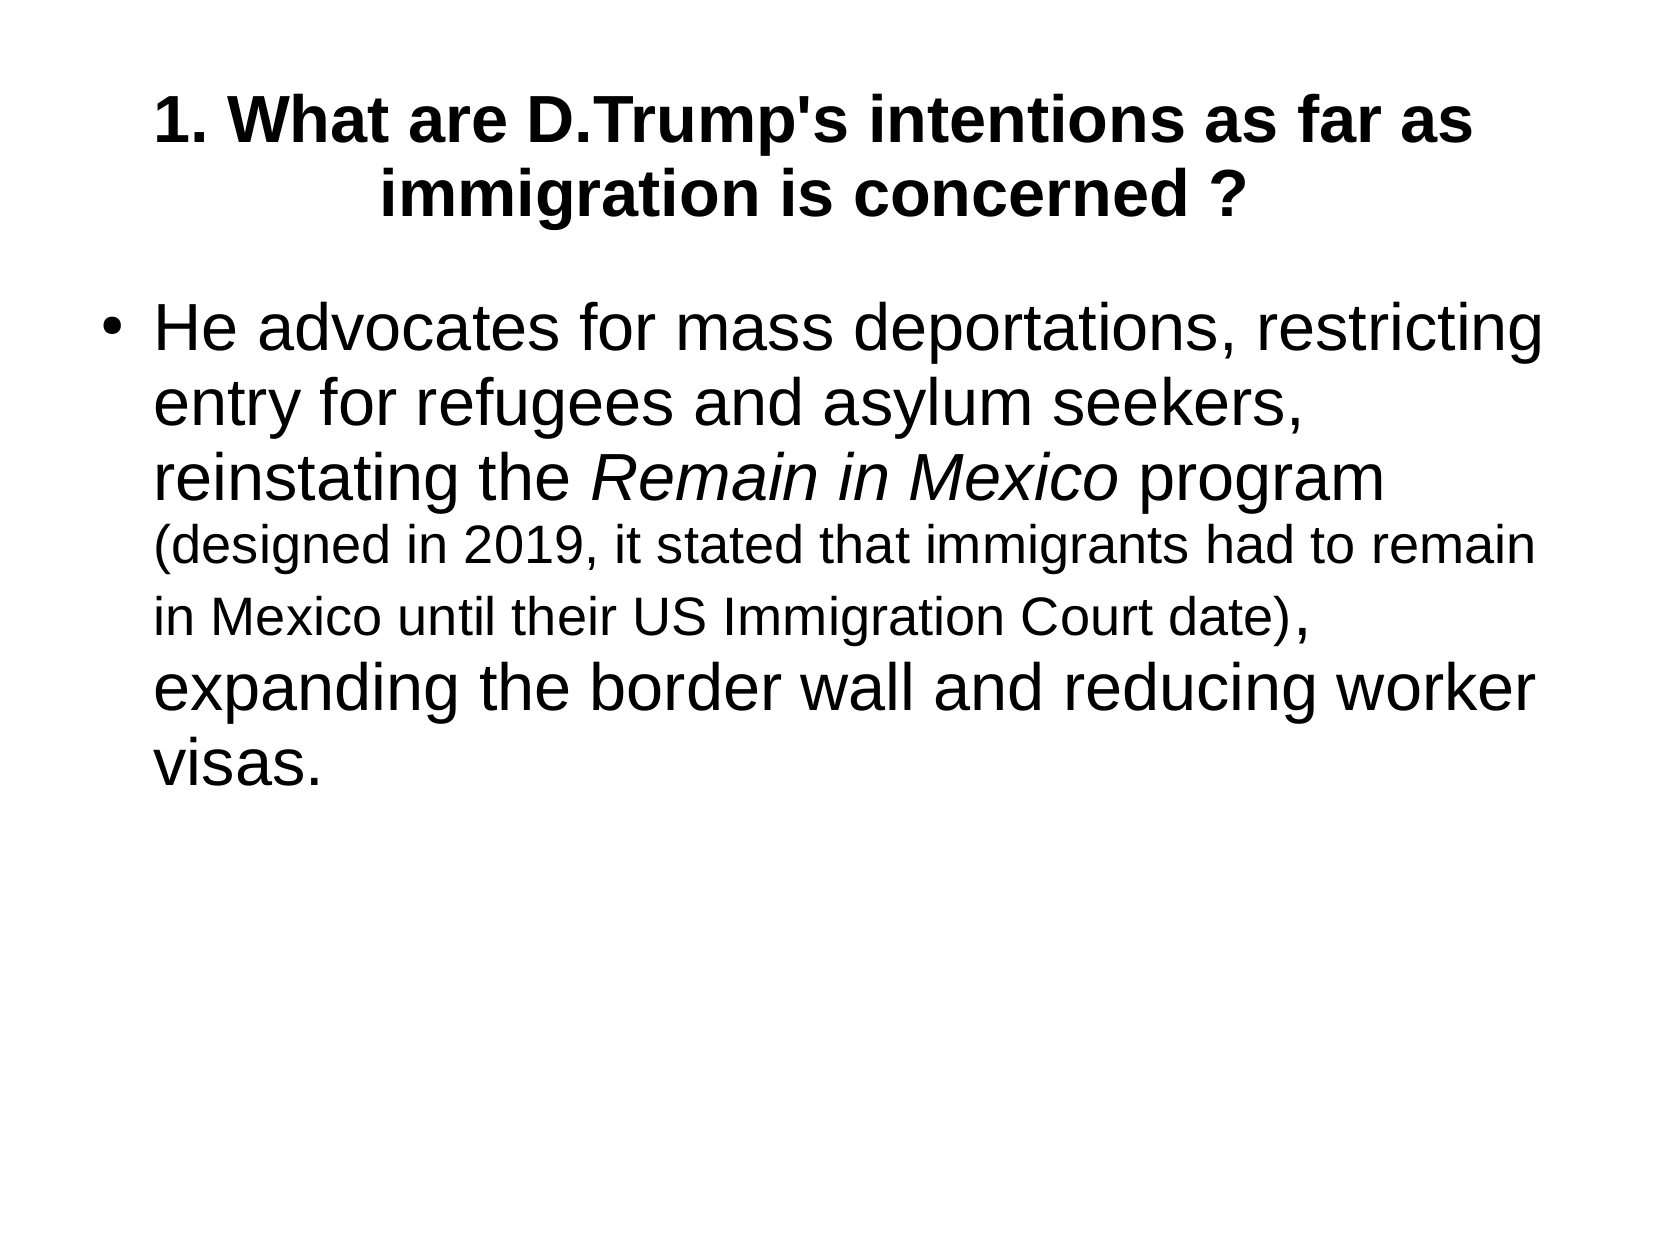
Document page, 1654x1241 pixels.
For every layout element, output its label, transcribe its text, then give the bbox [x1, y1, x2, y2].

list He advocates for mass deportations, restricting entry for refugees and asylum seekers, reinstating the Remain in Mexico program (designed in 2019, it stated that immigrants had to remain in Mexico until their US Immigration Court date), expanding the border wall and reducing worker visas. [82, 290, 1571, 1109]
title 1. What are D.Trump's intentions as far as immigration is concerned ? [70, 52, 1559, 260]
